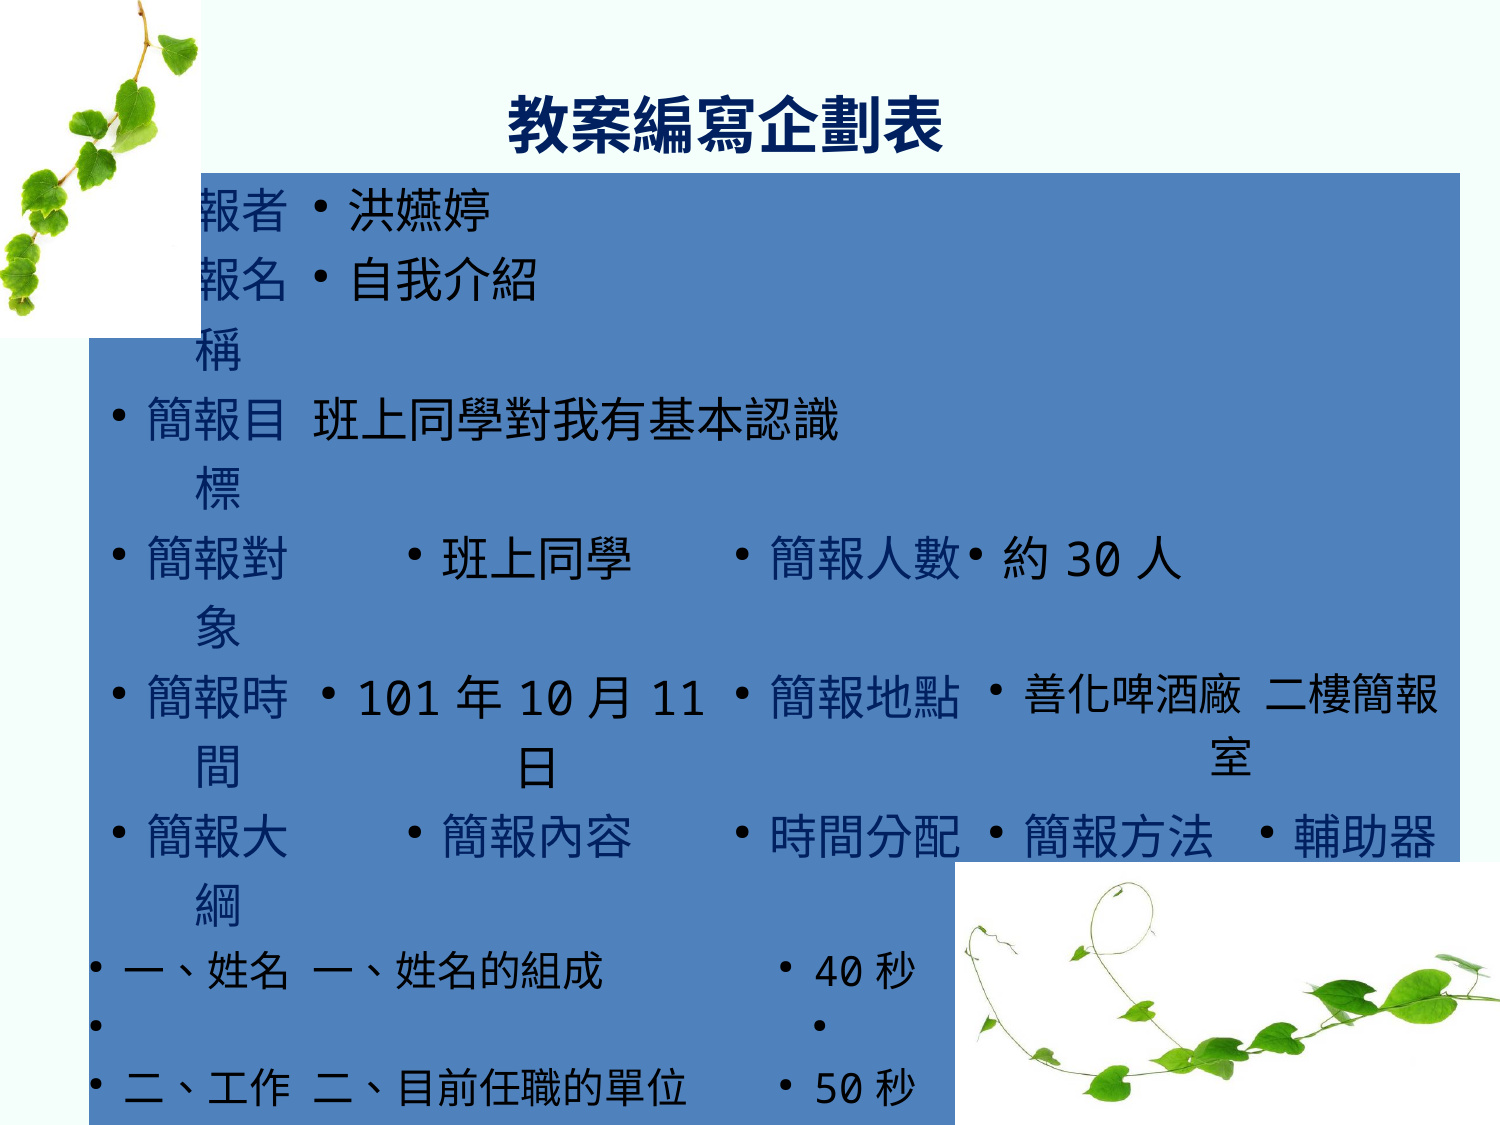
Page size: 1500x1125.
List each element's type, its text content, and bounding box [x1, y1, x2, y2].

table_cell 班上同學 [312, 520, 728, 659]
table_cell 簡報人數 [728, 520, 967, 659]
table_header 簡報者 [201, 173, 312, 242]
table_cell 自我介紹 [312, 242, 1460, 381]
table_cell 約30人 [967, 520, 1460, 659]
table_cell 時間分配 [728, 799, 967, 938]
table_cell 一、姓名的組成 二、目前任職的單位 三、興趣專長 [312, 938, 728, 1125]
table_cell 簡報對象 [89, 520, 312, 659]
table_cell 簡報大綱 [89, 799, 312, 938]
table_cell 簡報方法 [967, 799, 1236, 862]
table_cell 簡報時間 [89, 659, 312, 799]
table_cell 簡報內容 [312, 799, 728, 938]
table_header 簡報者 [201, 204, 210, 211]
table_cell 班上同學對我有基本認識 [312, 381, 1460, 520]
table_cell 輔助器材 [1236, 799, 1460, 862]
table_header 洪嬿婷 [312, 173, 1460, 242]
table_cell 簡報地點 [728, 659, 967, 799]
picture [955, 862, 1500, 1125]
table_cell 善化啤酒廠 二樓簡報室 [967, 659, 1460, 799]
table_cell 101年10月11日 [312, 659, 728, 799]
table_cell 40秒 50秒 30秒 [728, 938, 955, 1125]
table_cell 簡報名稱 [89, 242, 312, 381]
table_cell 一、姓名 二、工作 三、興趣 [89, 938, 312, 1125]
picture [0, 0, 201, 339]
table_cell 簡報目標 [89, 381, 312, 520]
text_box 教案編寫企劃表 [419, 78, 1034, 170]
